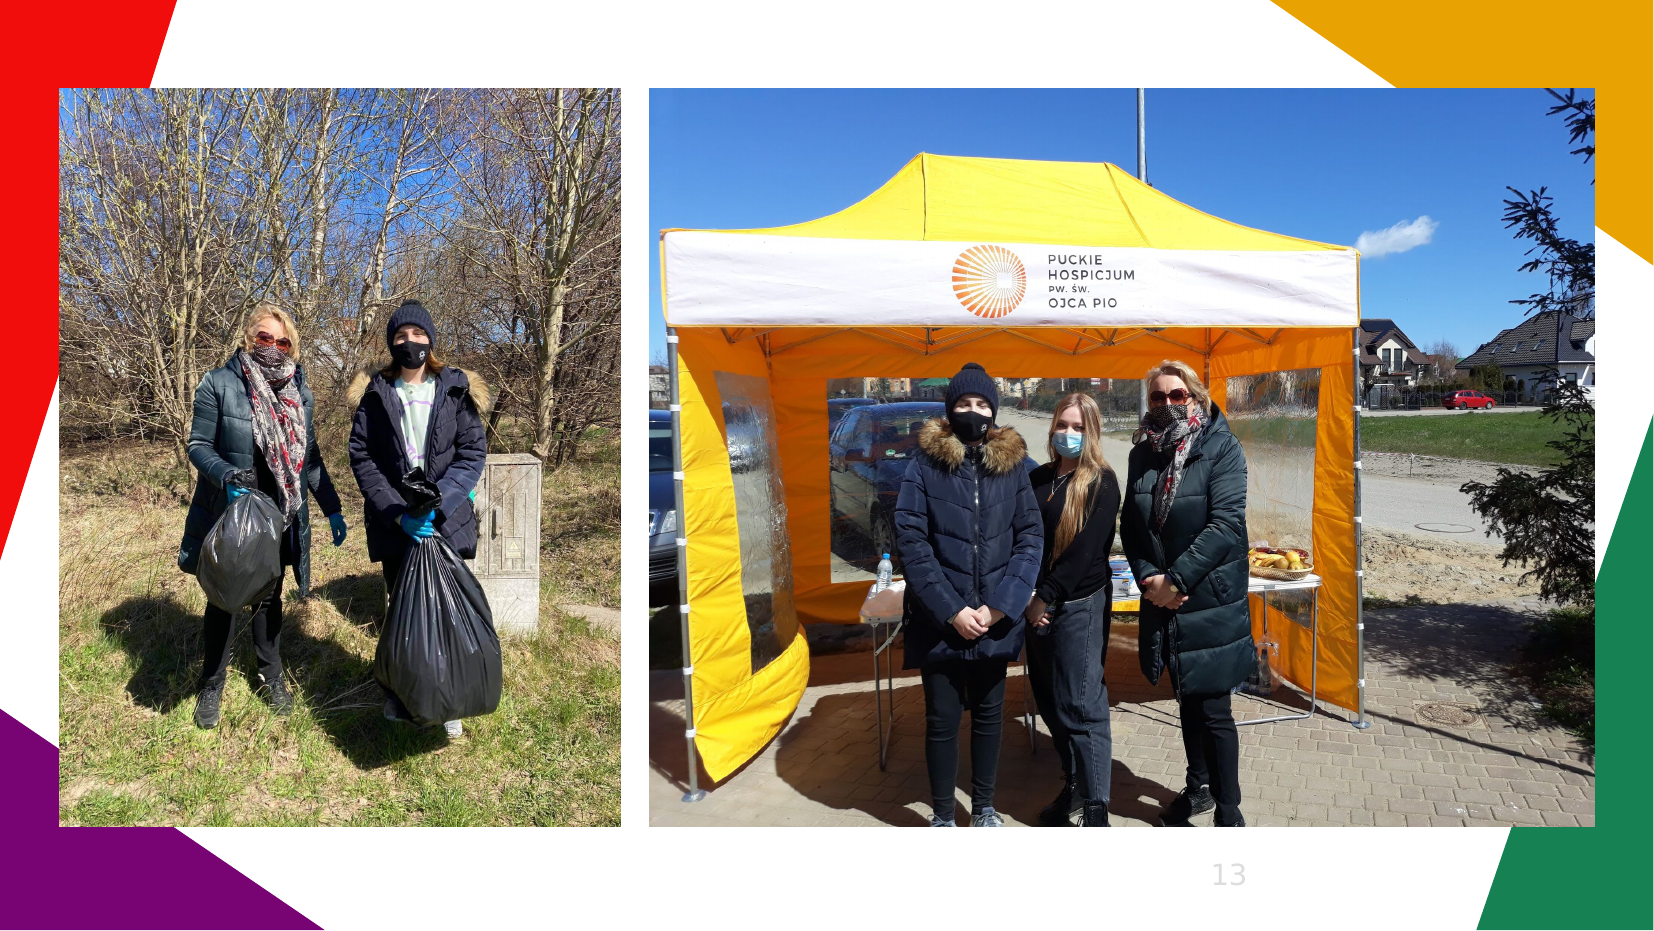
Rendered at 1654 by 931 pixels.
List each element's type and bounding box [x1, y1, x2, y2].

picture [649, 88, 1595, 827]
text_box [1210, 856, 1595, 916]
picture [59, 88, 621, 827]
